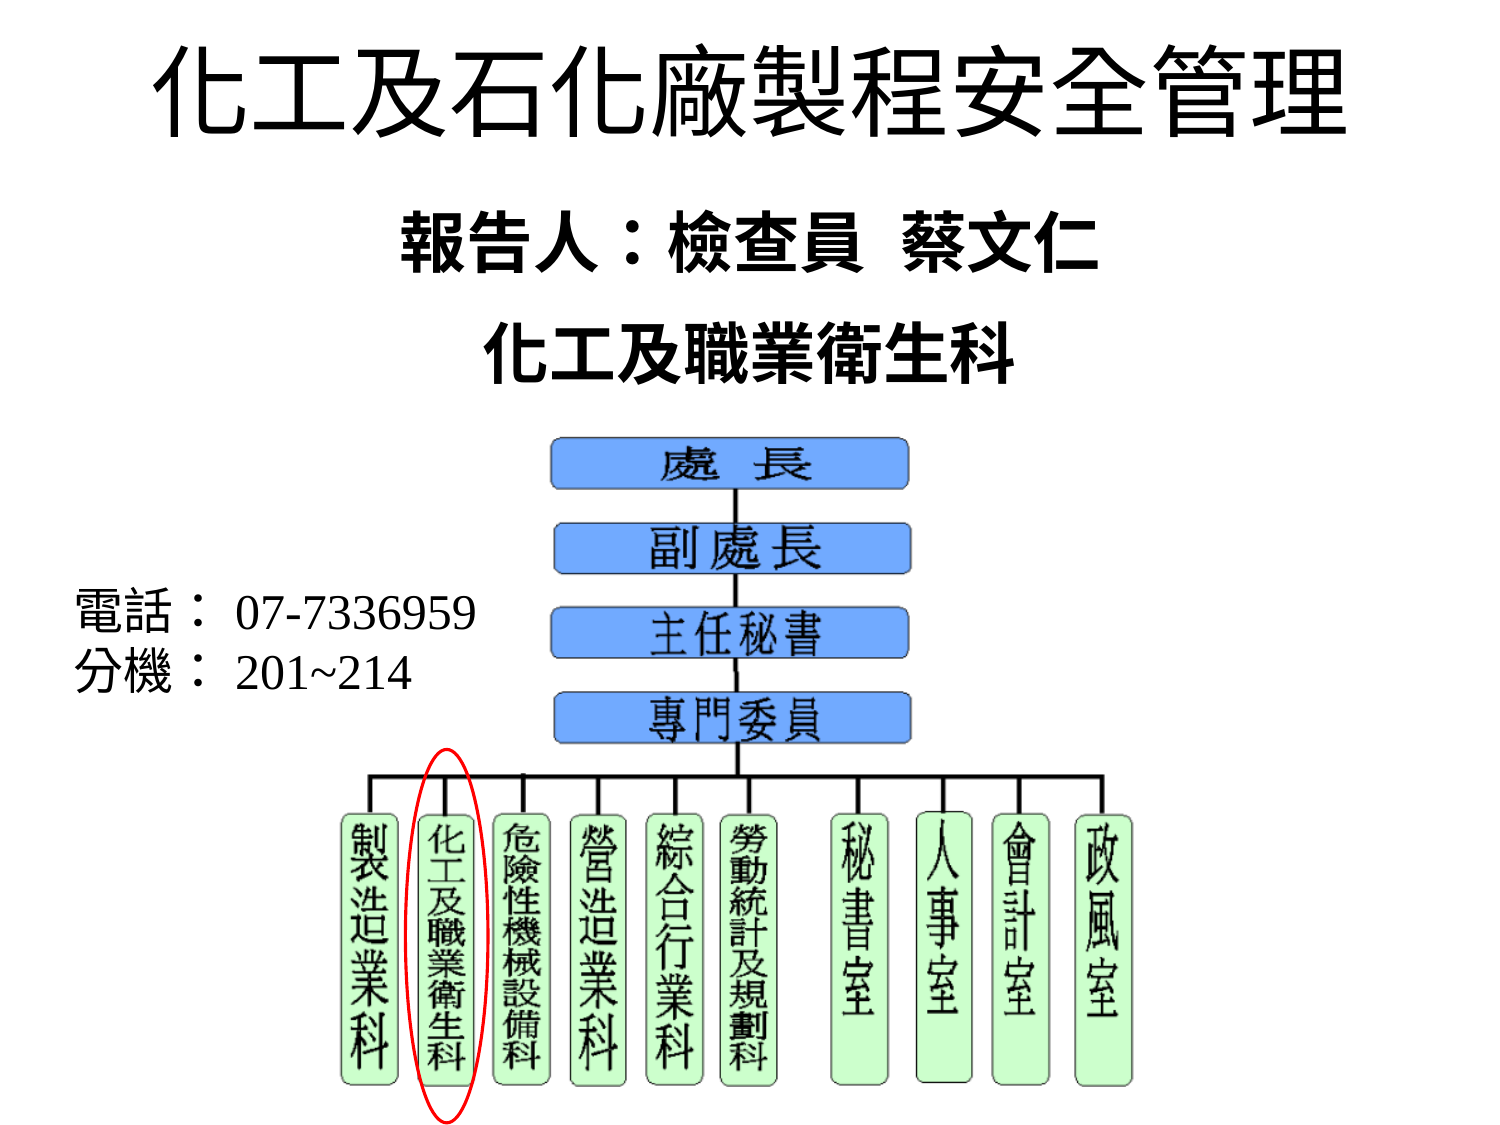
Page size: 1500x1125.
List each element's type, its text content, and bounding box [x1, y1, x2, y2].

title 化工及石化廠製程安全管理 [112, 7, 1388, 173]
subtitle 報告人：檢查員 蔡文仁 化工及職業衛生科 [225, 160, 1275, 449]
picture [407, 752, 486, 1092]
picture [336, 432, 1140, 1092]
text_box 電話：07-7336959 分機：201~214 [58, 572, 492, 707]
